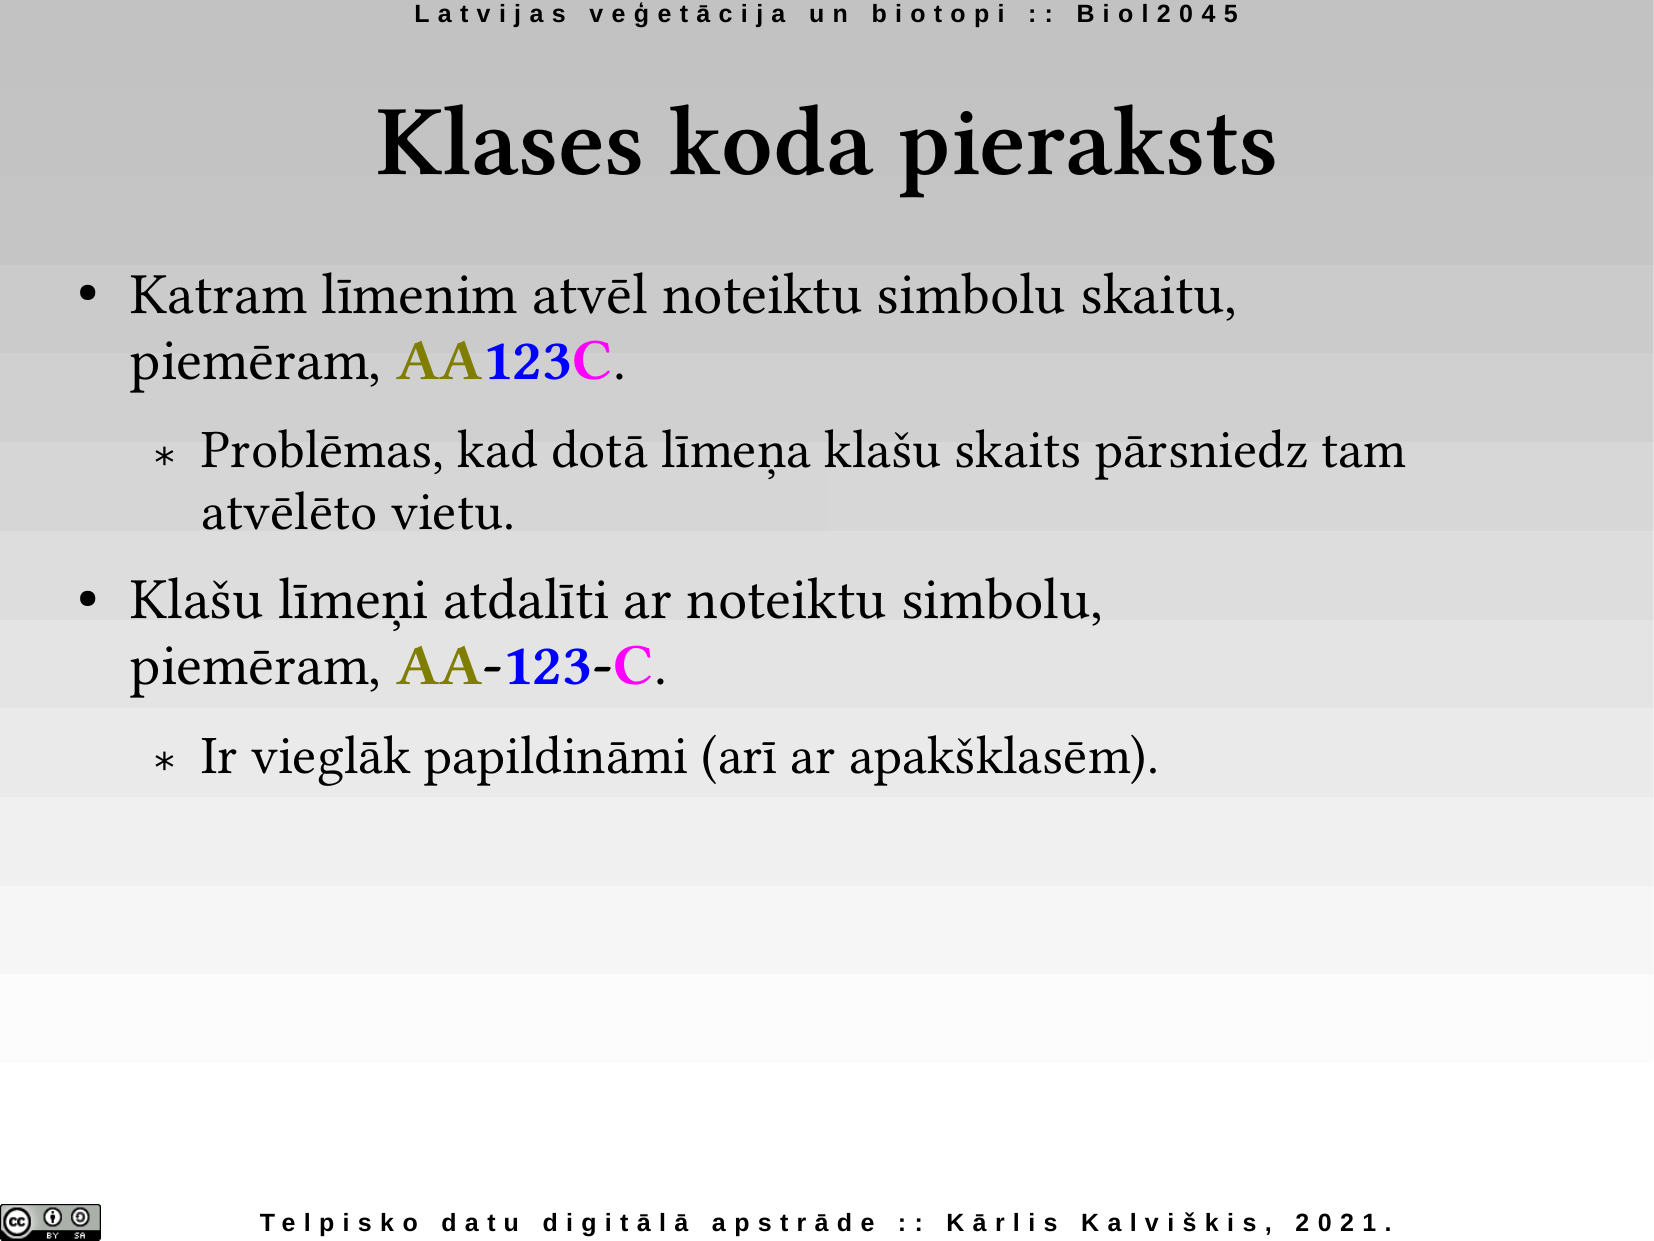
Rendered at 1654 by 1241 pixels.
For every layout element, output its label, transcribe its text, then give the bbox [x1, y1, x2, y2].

list Katram līmenim atvēl noteiktu simbolu skaitu, piemēram, AA123C. Problēmas, kad dotā līmeņa klašu skaits pārsniedz tam atvēlēto vietu. Klašu līmeņi atdalīti ar noteiktu simbolu, piemēram, AA-123-C. Ir vieglāk papildināmi (arī ar apakšklasēm). [59, 261, 1596, 1175]
title Klases koda pieraksts [59, 37, 1596, 246]
picture [0, 0, 1654, 1241]
